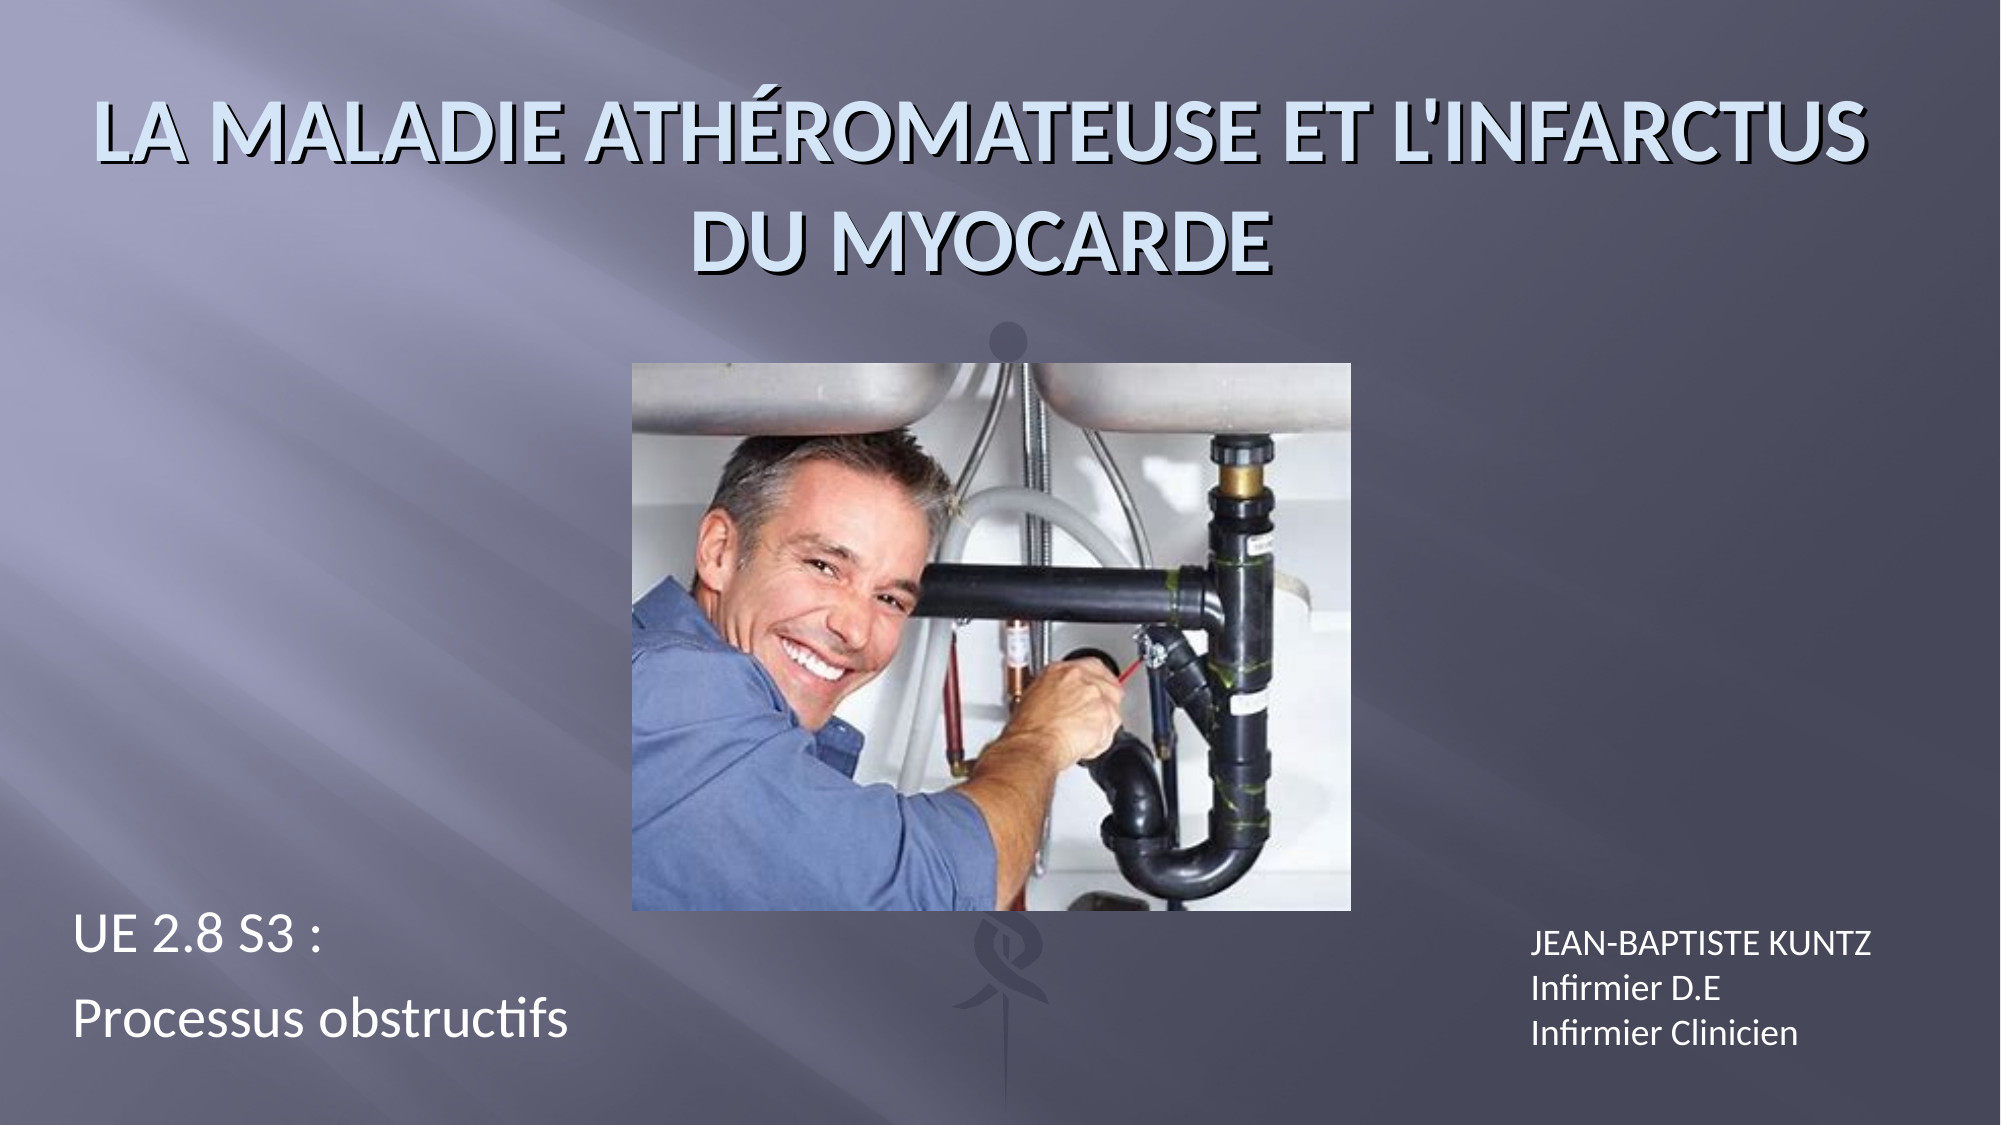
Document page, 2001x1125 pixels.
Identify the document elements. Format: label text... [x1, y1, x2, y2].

subtitle UE 2.8 S3 : Processus obstructifs [57, 886, 619, 1063]
text_box JEAN-BAPTISTE KUNTZ Infirmier D.E Infirmier Clinicien [1515, 910, 1921, 1063]
picture [632, 363, 1351, 911]
title La maladie athéromateuse et l'infarctus du myocarde [81, 49, 1882, 290]
